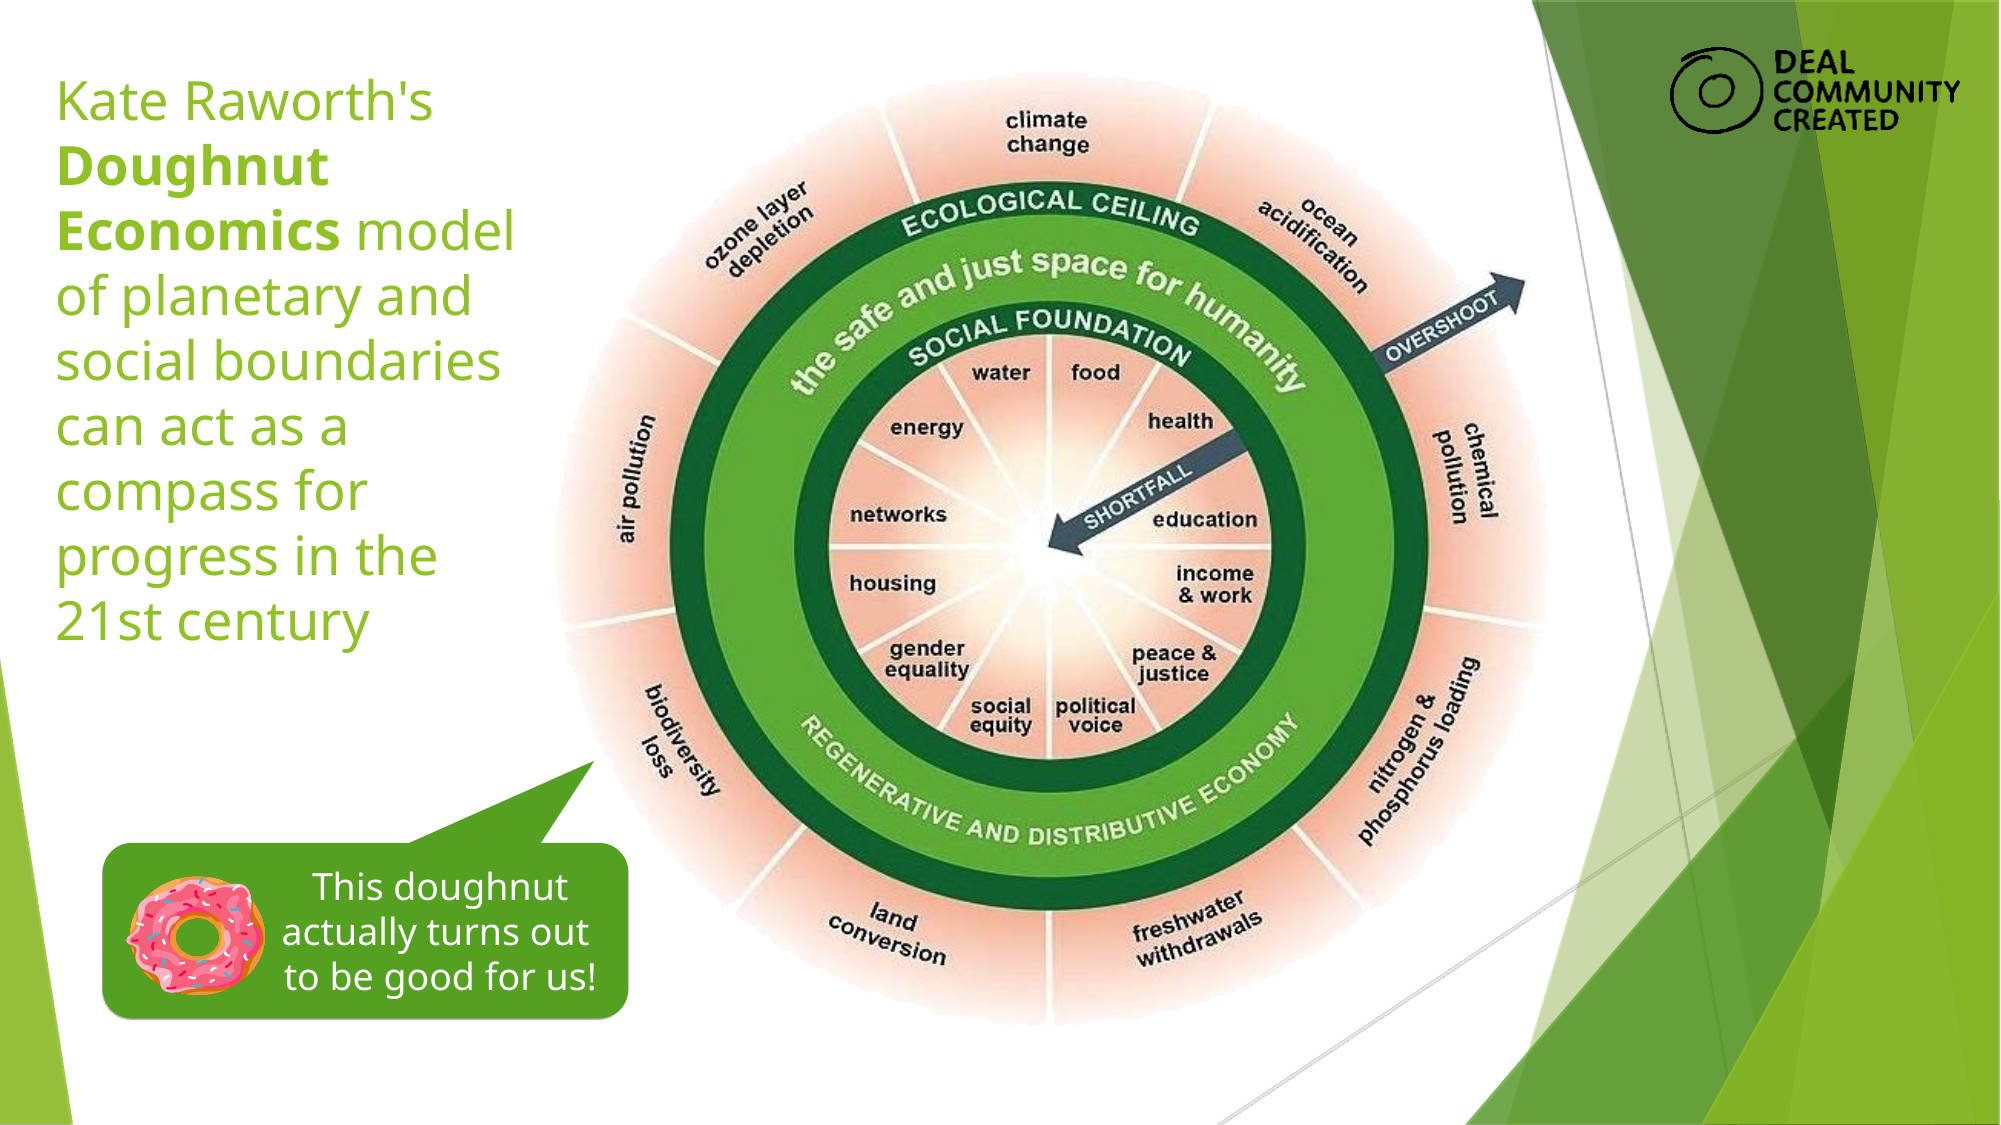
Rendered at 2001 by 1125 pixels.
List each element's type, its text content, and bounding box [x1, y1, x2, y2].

picture [524, 37, 1600, 1048]
text_box Kate Raworth's Doughnut Economics model of planetary and social boundaries can act as a compass for progress in the 21st century [41, 51, 524, 667]
picture [1670, 47, 1960, 134]
picture [125, 875, 266, 996]
text_box This doughnut actually turns out to be good for us! [102, 760, 629, 1019]
